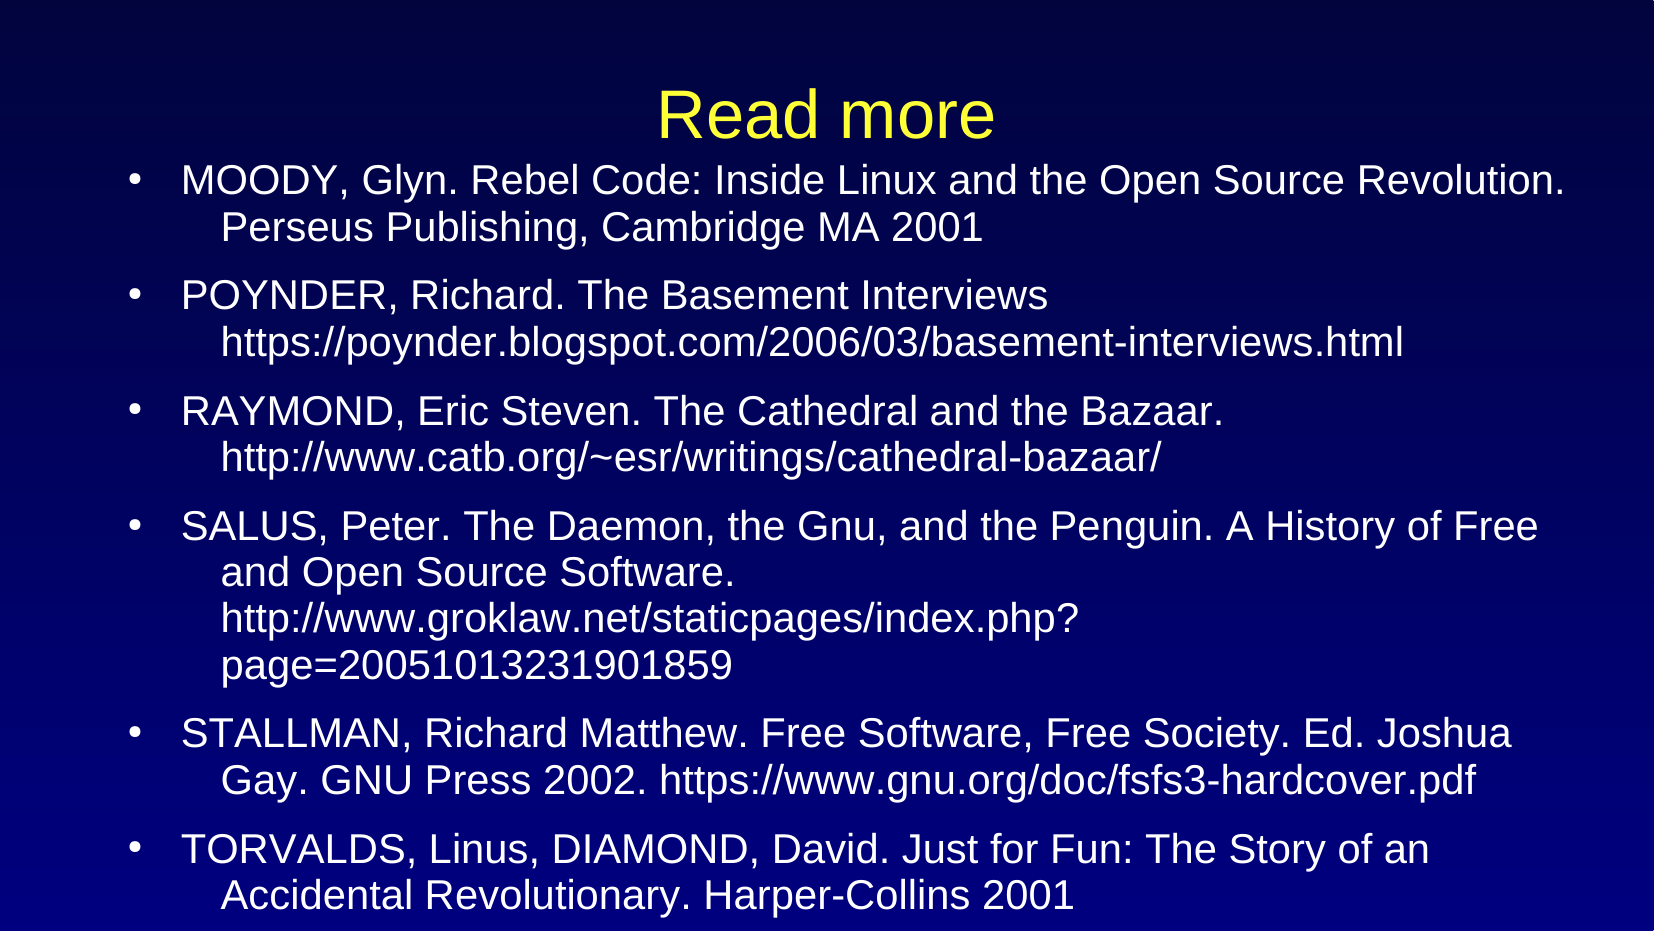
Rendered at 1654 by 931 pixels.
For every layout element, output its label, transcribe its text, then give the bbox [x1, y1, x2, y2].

title Read more [82, 37, 1571, 193]
list MOODY, Glyn. Rebel Code: Inside Linux and the Open Source Revolution. Perseus Publishing, Cambridge MA 2001 POYNDER, Richard. The Basement Interviews https://poynder.blogspot.com/2006/03/basement-interviews.html RAYMOND, Eric Steven. The Cathedral and the Bazaar. http://www.catb.org/~esr/writings/cathedral-bazaar/ SALUS, Peter. The Daemon, the Gnu, and the Penguin. A History of Free and Open Source Software. http://www.groklaw.net/staticpages/index.php?page=20051013231901859 STALLMAN, Richard Matthew. Free Software, Free Society. Ed. Joshua Gay. GNU Press 2002. https://www.gnu.org/doc/fsfs3-hardcover.pdf TORVALDS, Linus, DIAMOND, David. Just for Fun: The Story of an Accidental Revolutionary. Harper-Collins 2001 [96, 157, 1585, 919]
